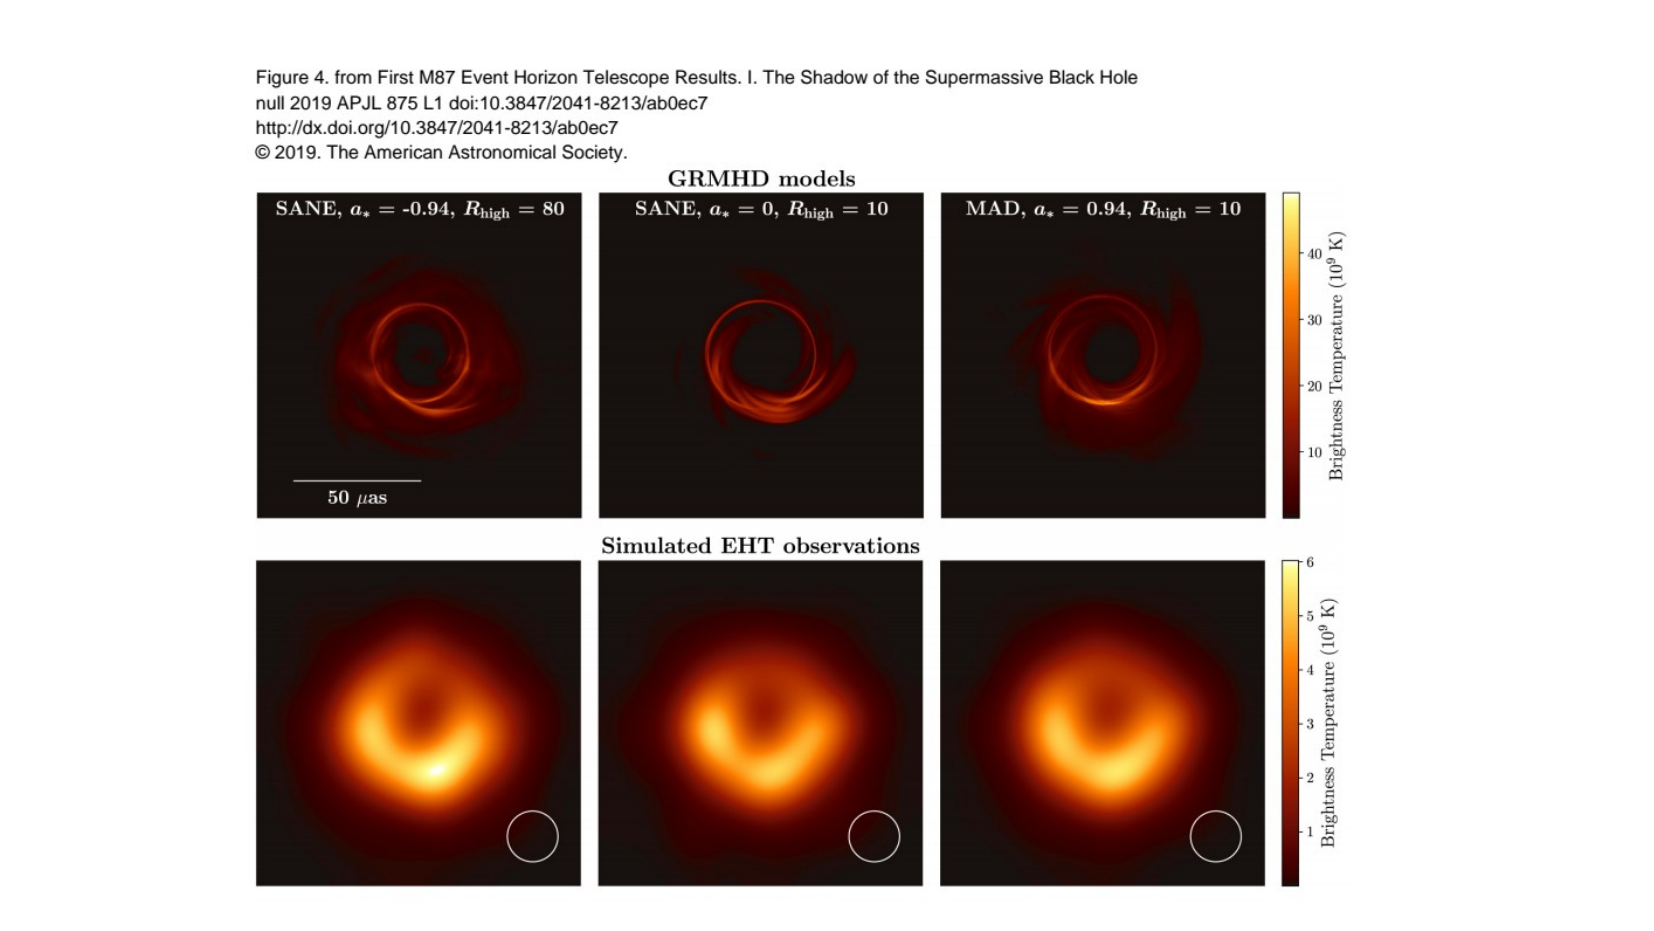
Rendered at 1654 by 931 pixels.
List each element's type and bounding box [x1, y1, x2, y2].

picture [200, 3, 1512, 931]
